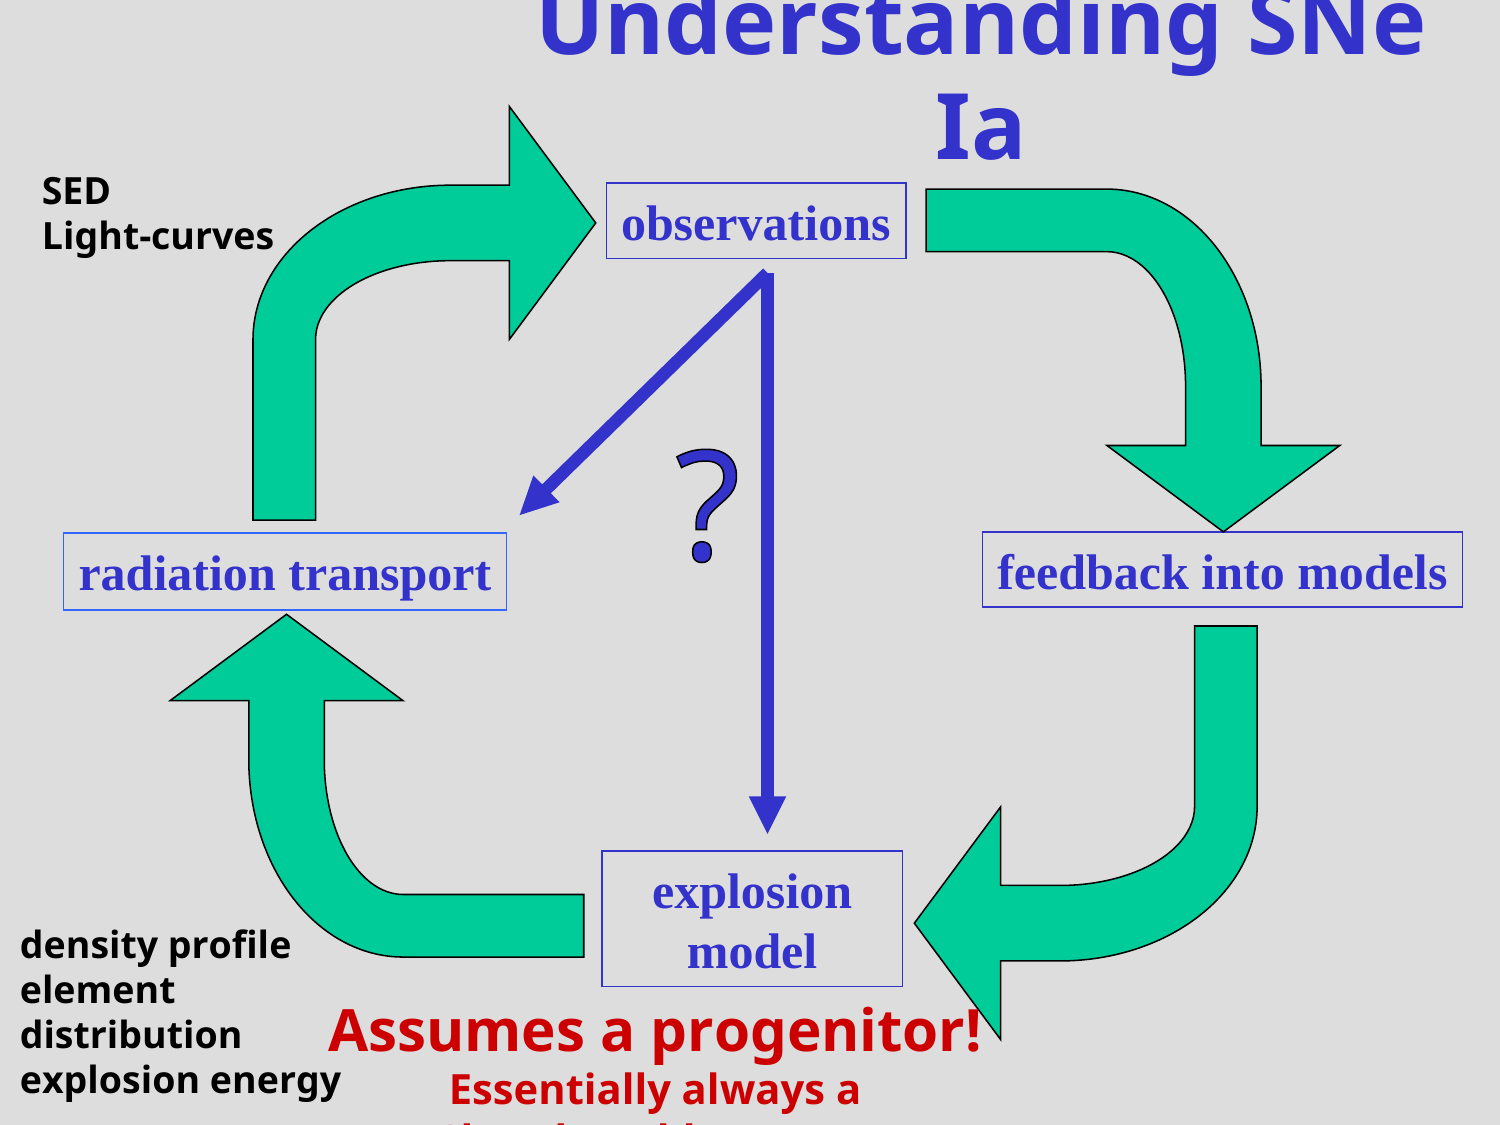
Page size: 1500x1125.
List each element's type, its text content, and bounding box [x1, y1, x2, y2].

text_box feedback into models [982, 531, 1463, 608]
text_box Assumes a progenitor! Essentially always a Chandrasekhar-mass [282, 985, 1028, 1121]
text_box SED Light-curves [27, 160, 328, 284]
text_box ? [676, 449, 737, 530]
text_box ? [692, 541, 712, 563]
text_box Understanding SNe Ia [484, 15, 1479, 137]
text_box explosion model [601, 850, 903, 985]
text_box observations [606, 182, 906, 259]
text_box density profile element distribution explosion energy [5, 913, 395, 1079]
text_box radiation transport [63, 533, 507, 610]
